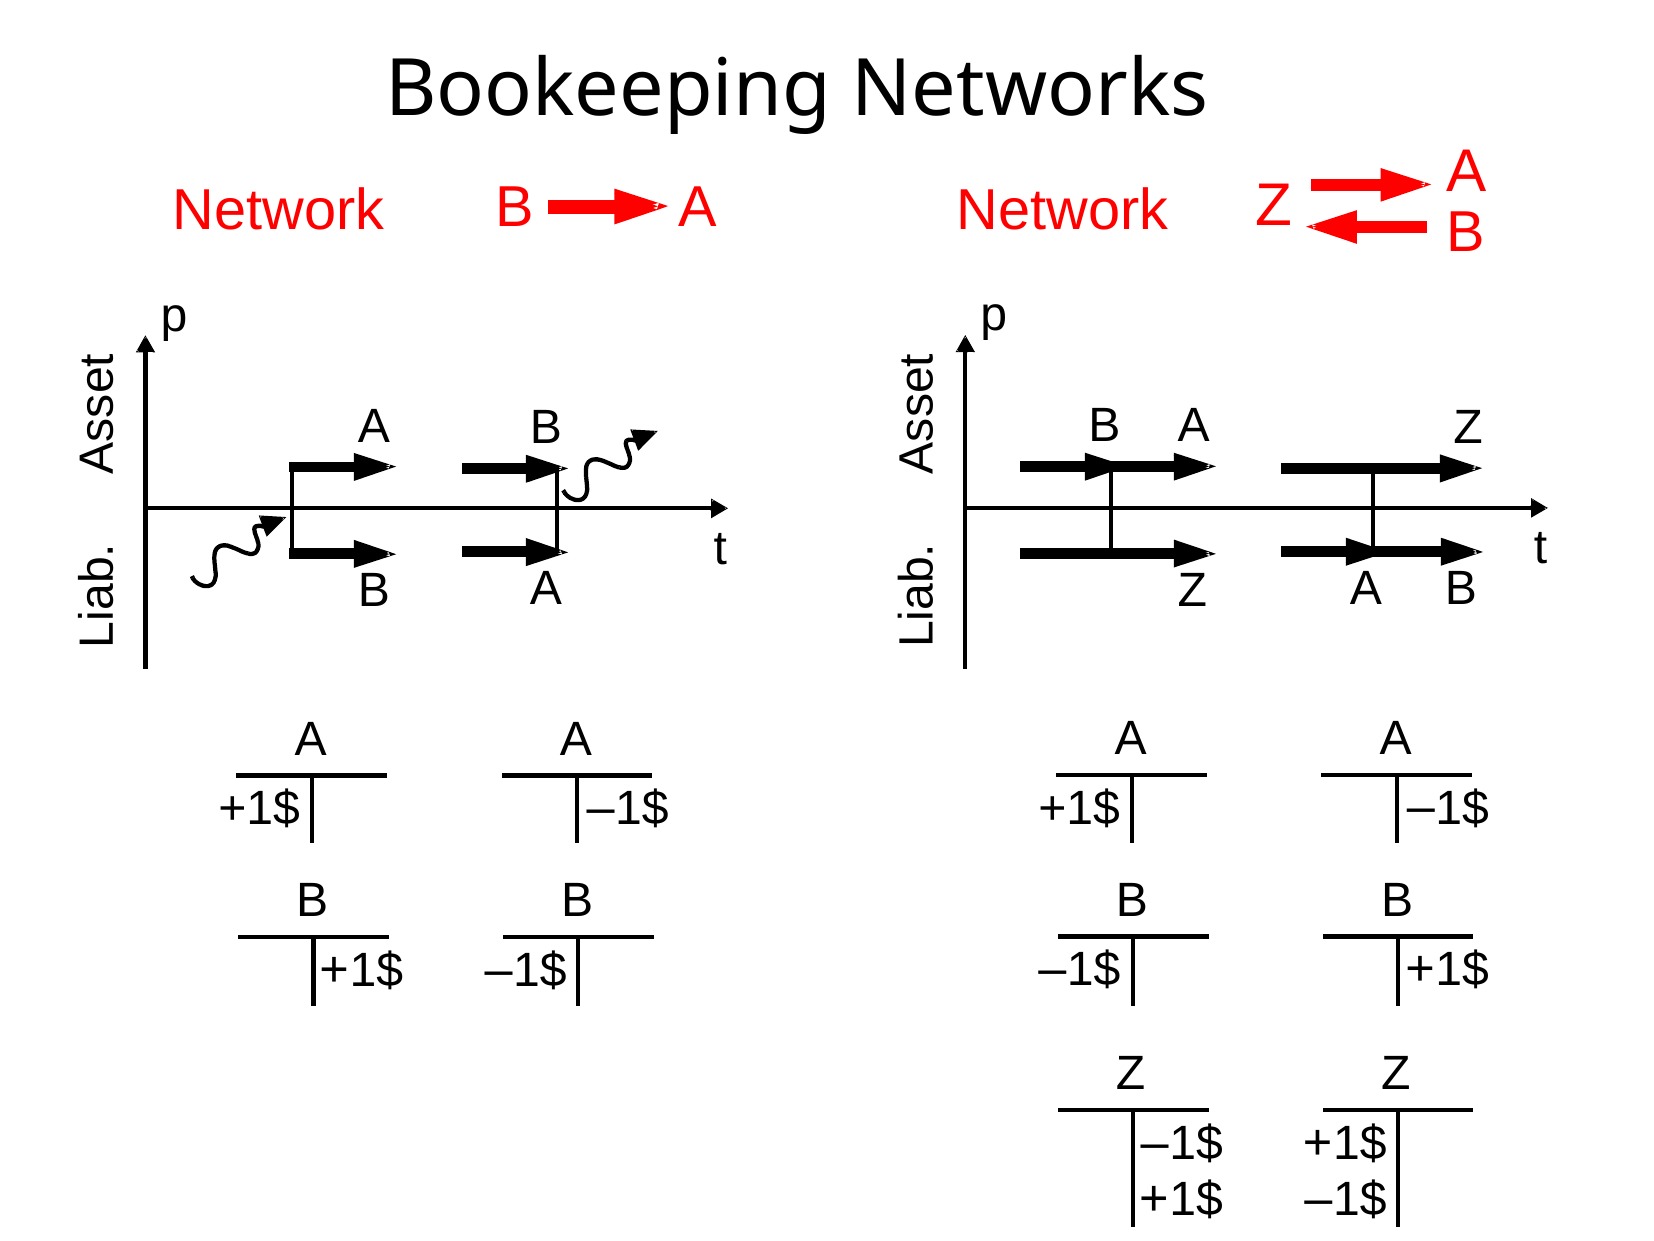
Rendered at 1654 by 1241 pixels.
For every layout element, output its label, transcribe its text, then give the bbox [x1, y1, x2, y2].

text_box – [1406, 778, 1459, 838]
text_box +1$ [218, 780, 303, 838]
text_box B [495, 173, 556, 242]
text_box B [1444, 560, 1495, 617]
text_box p [160, 287, 211, 344]
text_box Liab. [69, 539, 125, 649]
text_box [1321, 773, 1472, 843]
text_box 1$ [1435, 942, 1491, 999]
text_box B [1380, 872, 1431, 929]
text_box Z [1380, 1045, 1431, 1102]
text_box Asset [69, 348, 125, 475]
text_box [189, 515, 287, 589]
text_box Z [1177, 562, 1228, 619]
text_box A [294, 711, 345, 768]
text_box 1$ [1333, 1115, 1388, 1171]
text_box [1058, 1108, 1209, 1227]
text_box Asset [888, 348, 945, 475]
text_box A [1114, 710, 1165, 768]
text_box [1323, 934, 1473, 1006]
text_box Bookeeping Networks [385, 31, 1271, 128]
text_box Network [172, 177, 391, 245]
text_box B [357, 562, 408, 619]
text_box [503, 935, 654, 1006]
text_box A [1177, 397, 1228, 455]
text_box B [295, 872, 346, 929]
text_box A [357, 398, 408, 455]
text_box [1058, 934, 1209, 1006]
text_box – [586, 778, 639, 838]
text_box 1$ [615, 780, 671, 838]
text_box 1$ [1333, 1171, 1388, 1229]
text_box p [980, 286, 1031, 344]
text_box t [713, 520, 764, 577]
text_box A [678, 173, 738, 242]
text_box + [1405, 939, 1458, 999]
text_box B [529, 400, 580, 457]
text_box + [1302, 1113, 1355, 1173]
text_box Network [956, 176, 1174, 245]
text_box [1056, 773, 1207, 843]
text_box B [1088, 397, 1138, 455]
text_box [1318, 210, 1427, 244]
text_box [1323, 1108, 1473, 1227]
text_box B [1446, 199, 1506, 267]
text_box A [1349, 560, 1400, 617]
text_box [238, 935, 389, 1006]
text_box 1$ [1169, 1171, 1225, 1229]
text_box – [484, 940, 537, 1000]
text_box [561, 429, 658, 503]
text_box B [561, 872, 611, 929]
text_box Z [1255, 171, 1318, 242]
text_box Liab. [888, 538, 945, 648]
text_box – [1140, 1113, 1193, 1169]
text_box [236, 773, 387, 843]
text_box – [1304, 1169, 1357, 1229]
text_box A [1446, 137, 1508, 208]
text_box B [1115, 872, 1166, 929]
text_box [955, 335, 1548, 669]
text_box Z [1115, 1045, 1166, 1102]
text_box A [559, 711, 610, 768]
text_box +1$ [1038, 780, 1123, 837]
text_box [1311, 168, 1432, 202]
text_box Z [1453, 399, 1503, 457]
text_box [548, 188, 669, 225]
text_box 1$ [513, 942, 569, 999]
text_box 1$ [349, 942, 405, 999]
text_box 1$ [1435, 780, 1491, 837]
text_box t [1533, 520, 1584, 577]
text_box – [1038, 939, 1091, 999]
text_box A [529, 560, 580, 617]
text_box 1$ [1066, 942, 1122, 999]
text_box + [1139, 1169, 1192, 1229]
text_box A [1379, 710, 1430, 768]
text_box [135, 335, 728, 669]
text_box [502, 773, 652, 843]
text_box 1$ [1169, 1115, 1225, 1171]
text_box + [319, 940, 372, 1000]
